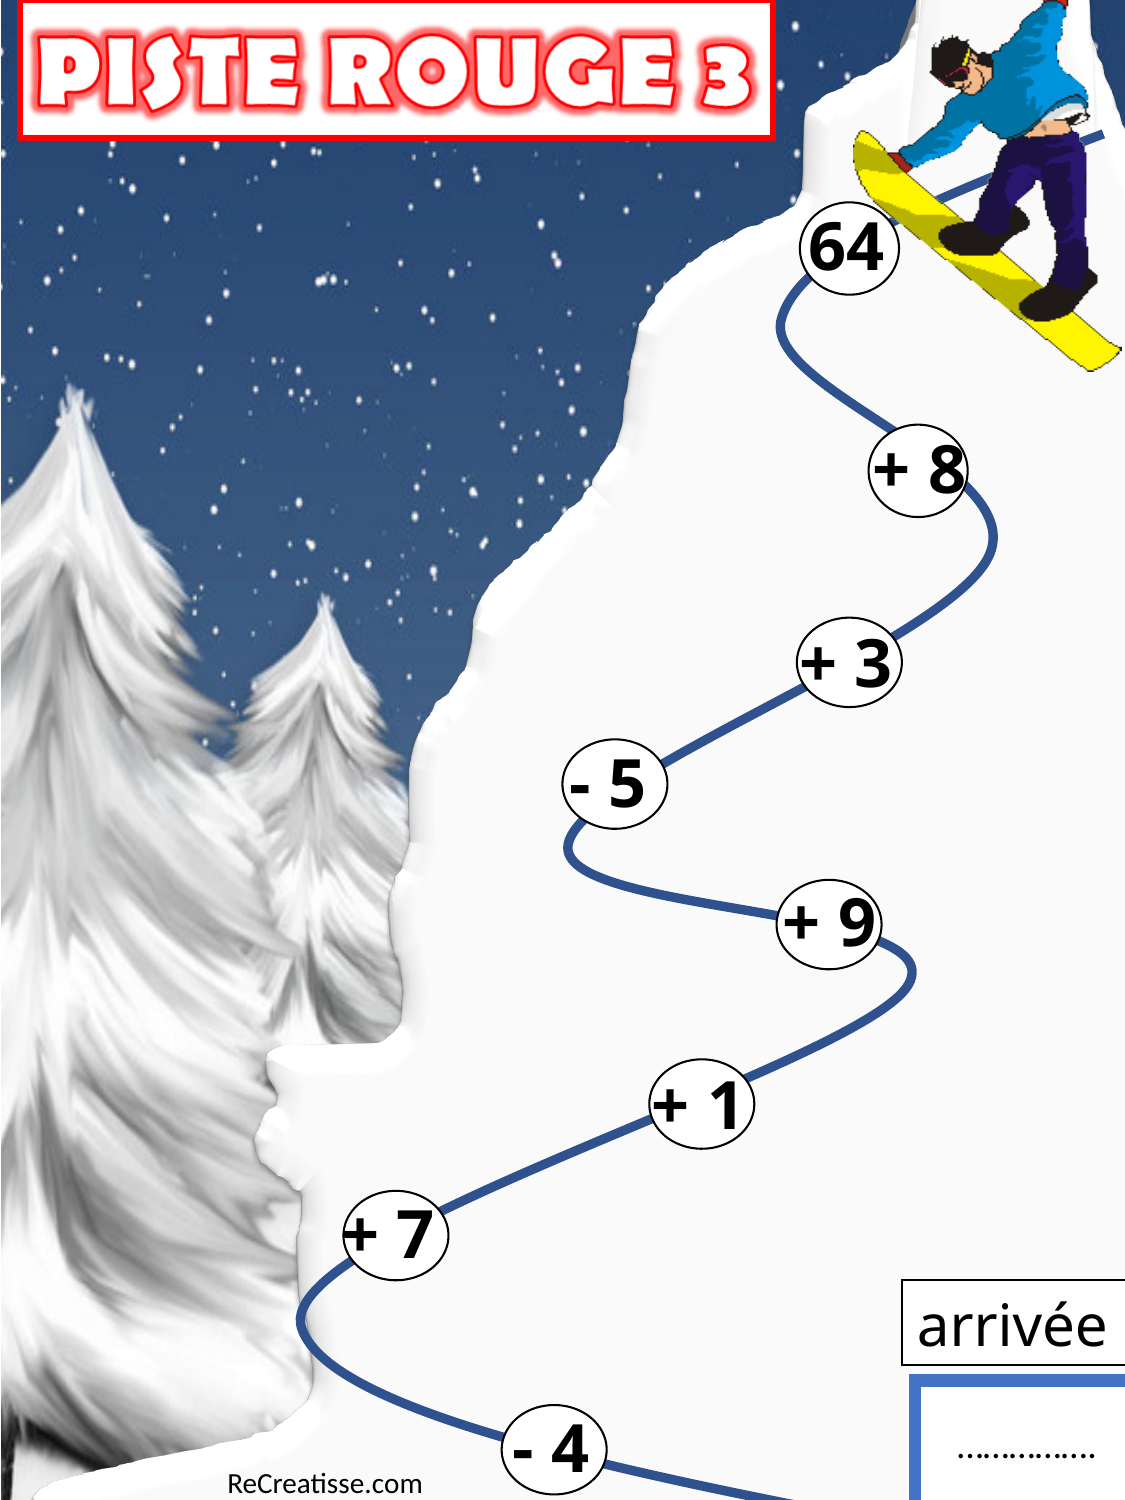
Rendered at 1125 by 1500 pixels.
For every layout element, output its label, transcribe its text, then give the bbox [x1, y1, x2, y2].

text_box ReCreatisse.com [213, 1456, 438, 1500]
text_box + 9 [768, 872, 932, 967]
picture [1, 0, 1125, 1500]
text_box + 7 [326, 1184, 474, 1279]
text_box ……………. [915, 1380, 1125, 1500]
text_box + 1 [637, 1055, 784, 1150]
text_box + 8 [858, 419, 1005, 514]
text_box [900, 514, 936, 518]
text_box - 4 [498, 1399, 645, 1494]
text_box + 3 [784, 613, 932, 708]
text_box arrivée [902, 1280, 1125, 1365]
text_box 64 [793, 197, 853, 292]
text_box - 5 [554, 734, 702, 829]
